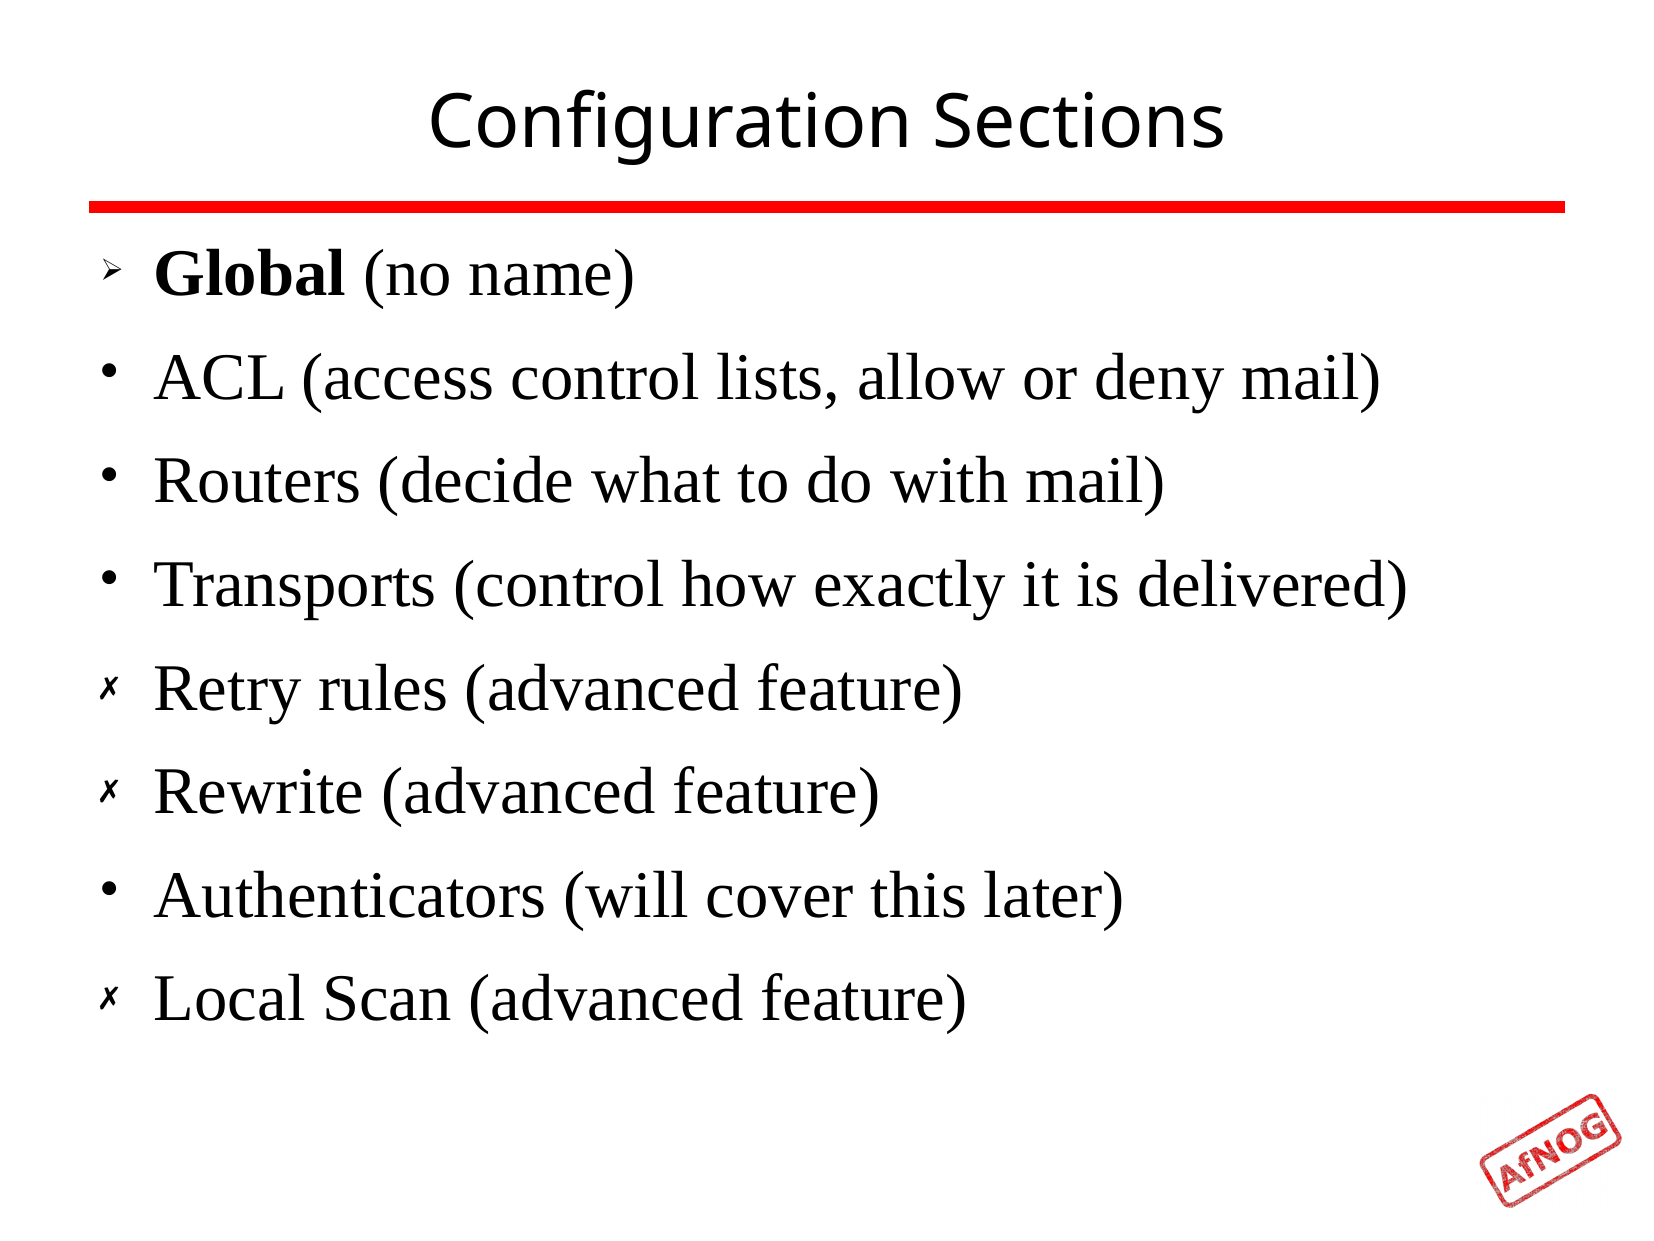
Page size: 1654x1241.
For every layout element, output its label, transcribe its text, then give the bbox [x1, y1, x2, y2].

title Configuration Sections [88, 29, 1565, 207]
picture [1476, 1090, 1625, 1211]
list Global (no name) ACL (access control lists, allow or deny mail) Routers (decide what to do with mail) Transports (control how exactly it is delivered) Retry rules (advanced feature) Rewrite (advanced feature) Authenticators (will cover this later) Local Scan (advanced feature) [82, 236, 1571, 1123]
